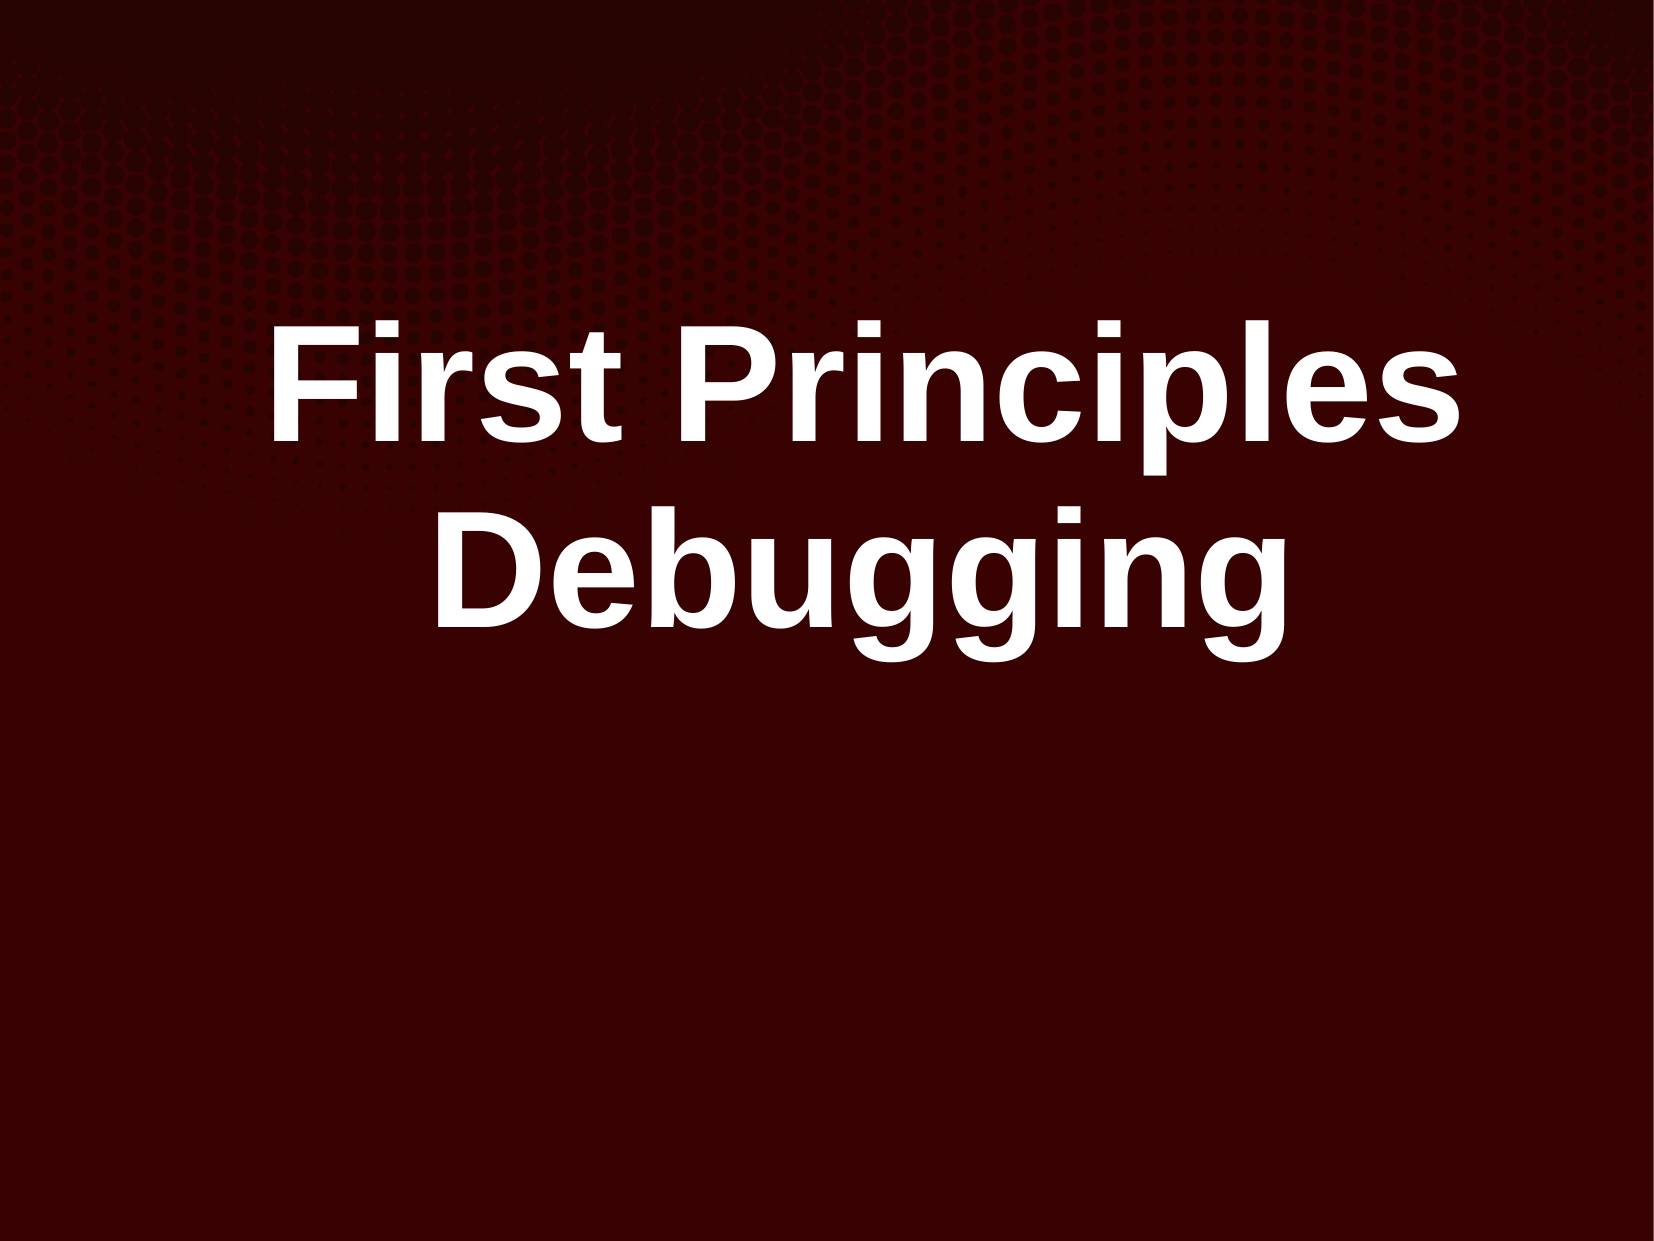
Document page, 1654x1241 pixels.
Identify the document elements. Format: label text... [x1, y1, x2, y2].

picture [0, 0, 1654, 1241]
list First Principles Debugging [82, 290, 1571, 1109]
